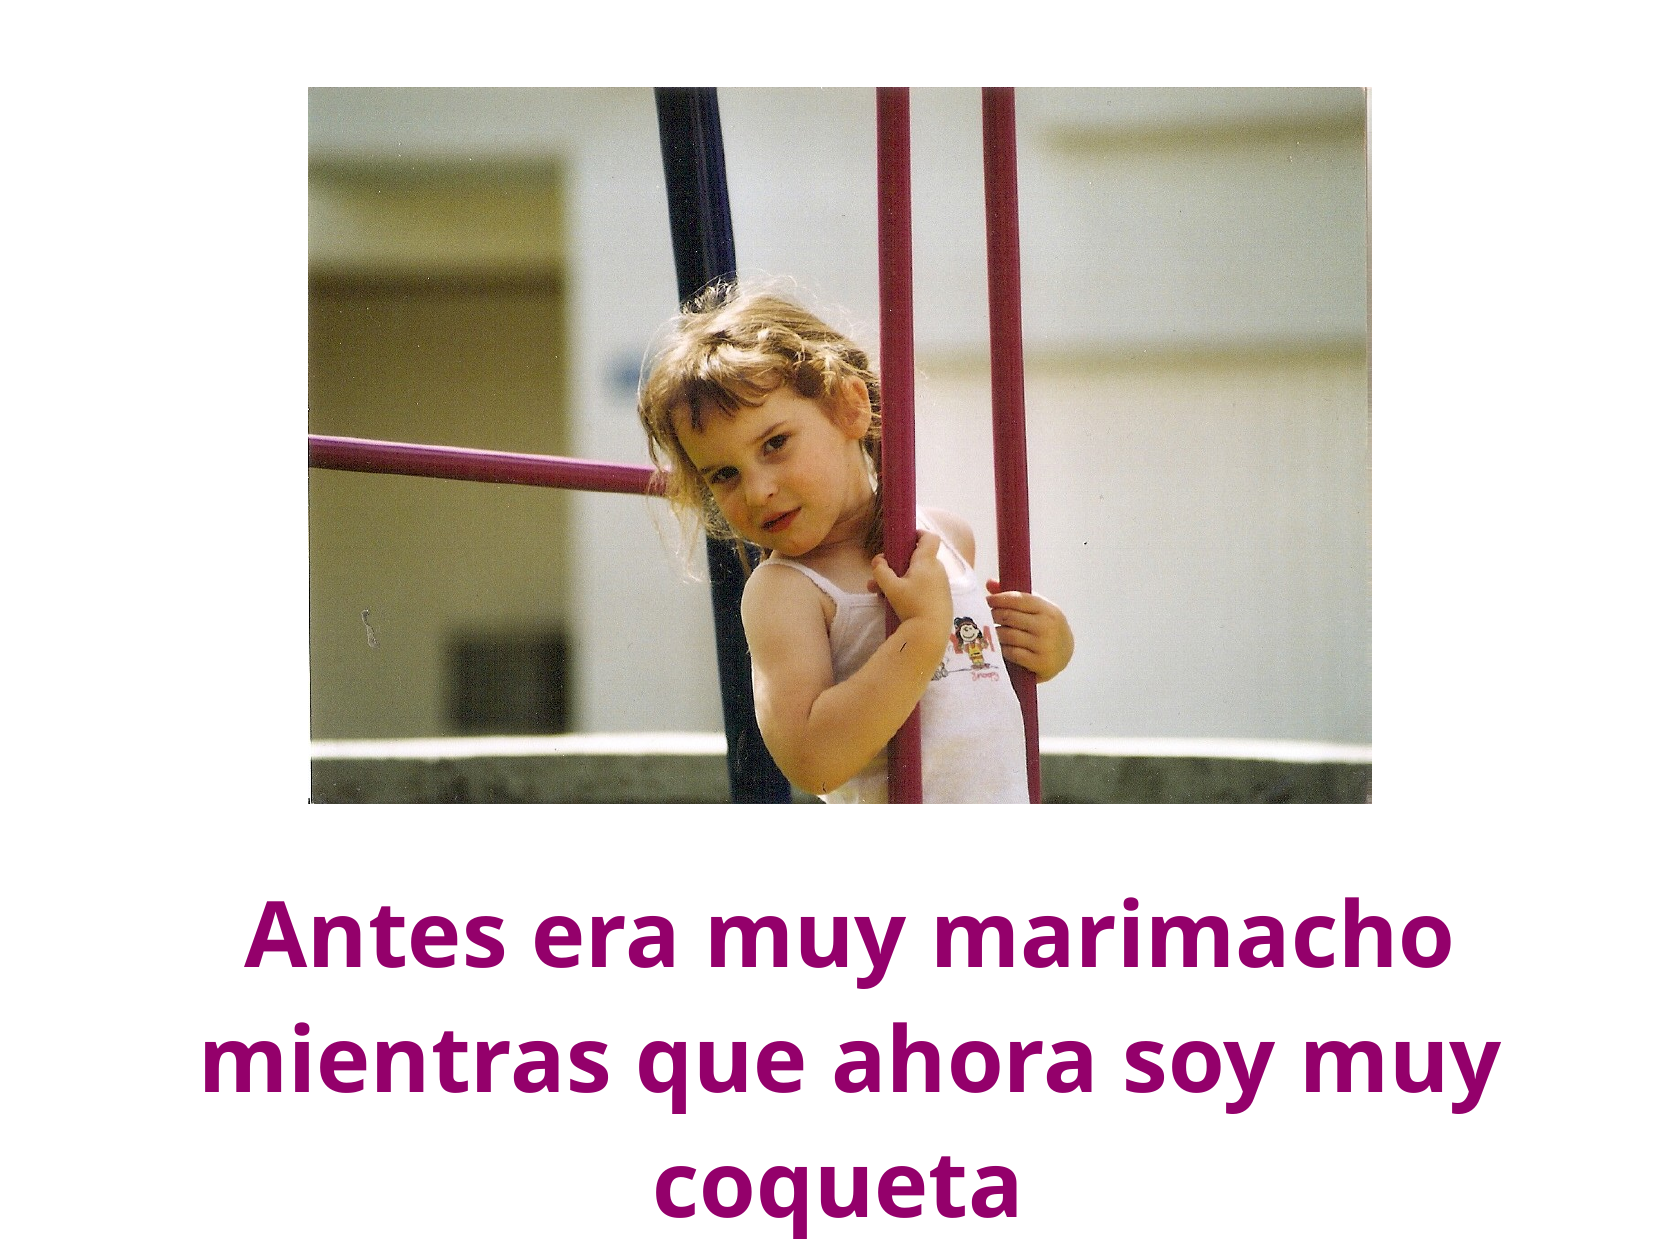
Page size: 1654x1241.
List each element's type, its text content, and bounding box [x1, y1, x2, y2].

text_box Antes era muy marimacho mientras que ahora soy muy coqueta [106, 862, 1595, 1193]
picture [308, 87, 1372, 805]
